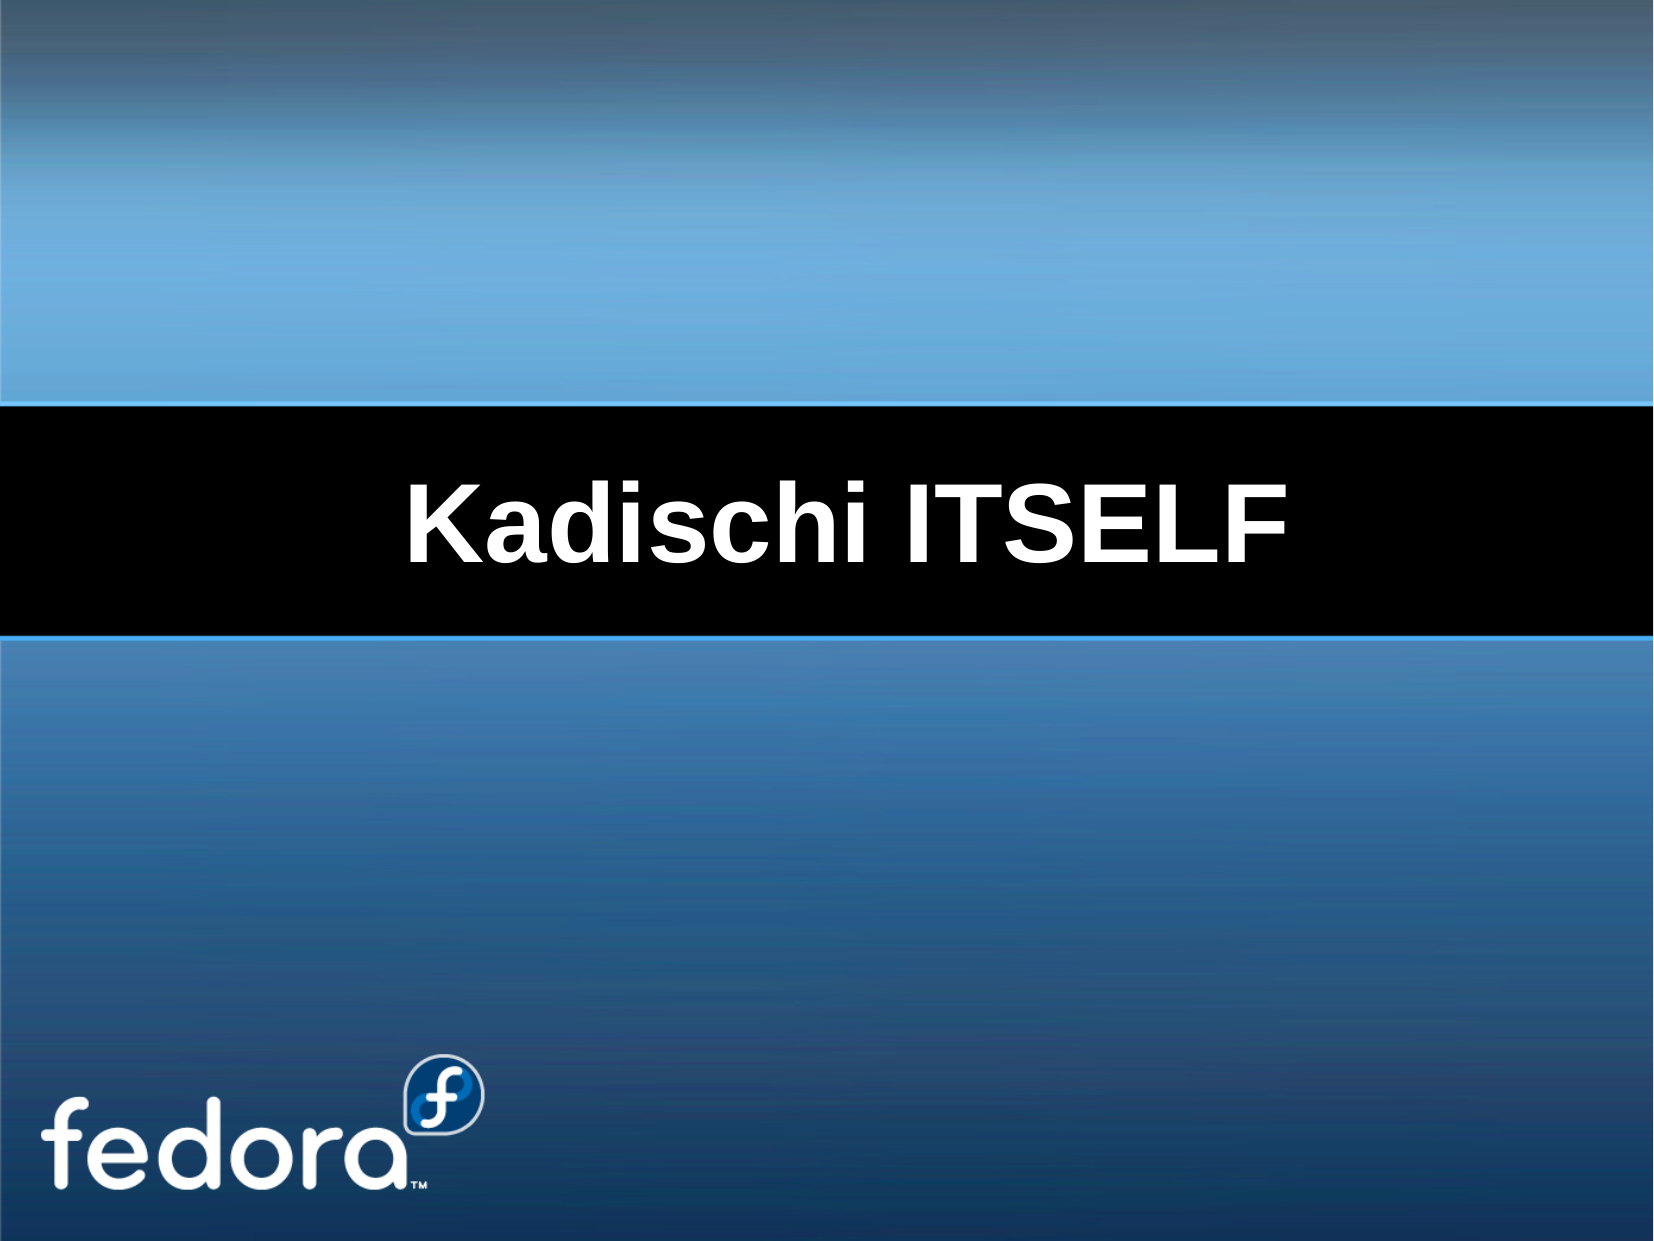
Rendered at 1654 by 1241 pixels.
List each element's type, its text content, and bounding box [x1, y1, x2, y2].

picture [0, 0, 1654, 1241]
title Kadischi ITSELF [123, 419, 1536, 627]
